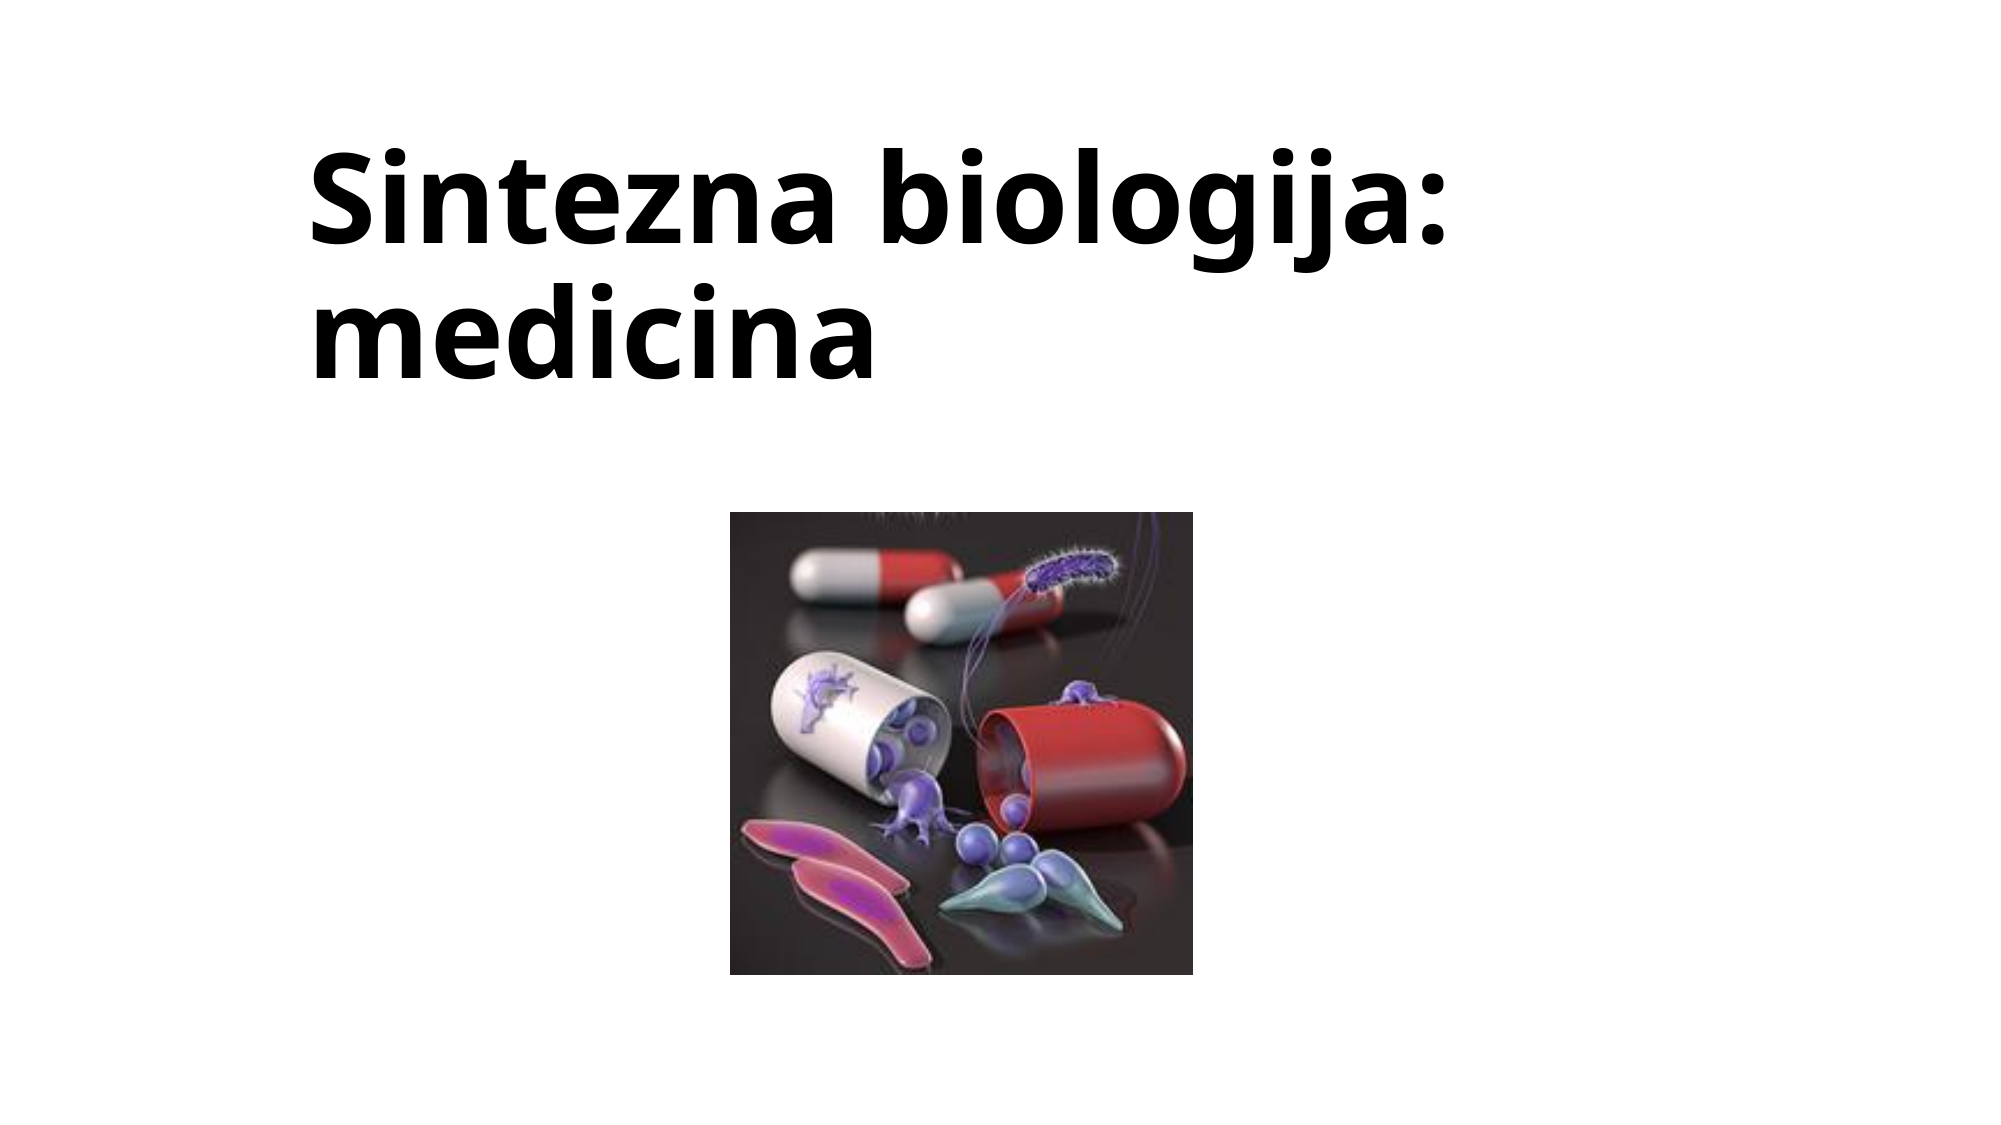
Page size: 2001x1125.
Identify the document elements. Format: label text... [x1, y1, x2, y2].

picture [730, 512, 1193, 975]
title Sintezna biologija: medicina [292, 103, 1674, 413]
